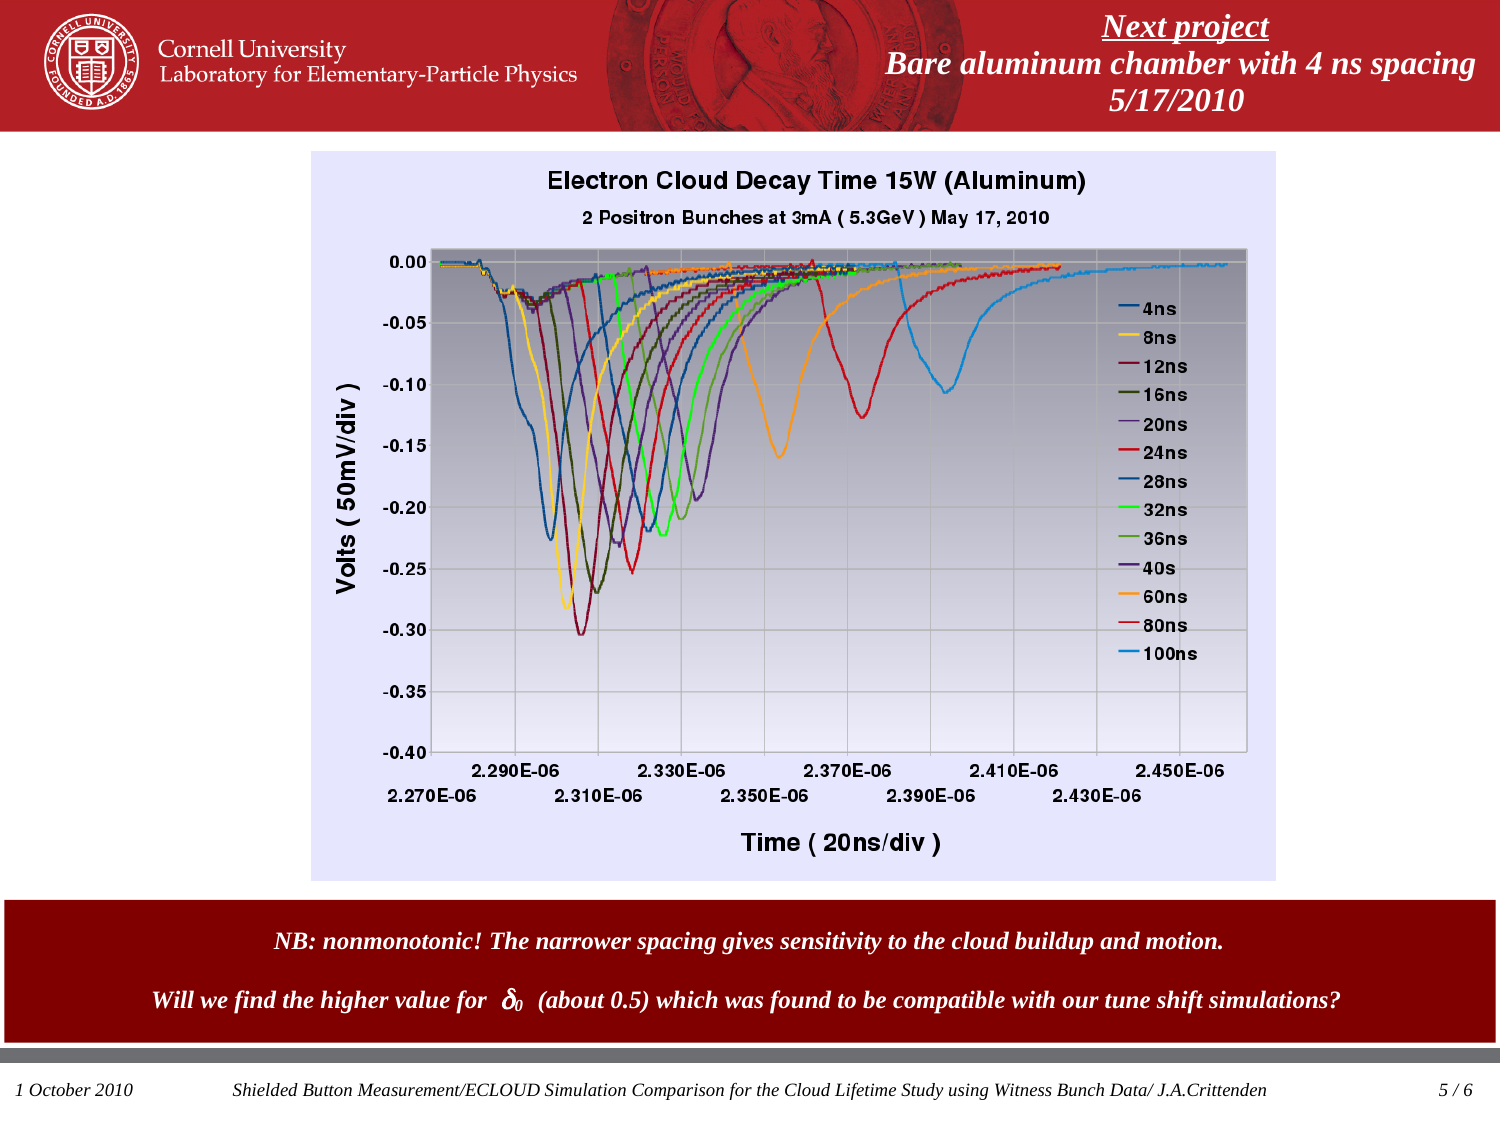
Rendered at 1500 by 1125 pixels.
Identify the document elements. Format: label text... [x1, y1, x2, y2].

picture [0, 0, 1500, 132]
text_box NB: nonmonotonic! The narrower spacing gives sensitivity to the cloud buildup and motion. Will we find the higher value for d0 (about 0.5) which was found to be compatible with our tune shift simulations? [4, 899, 1496, 1043]
picture [300, 149, 1276, 881]
text_box Next project Bare aluminum chamber with 4 ns spacing 5/17/2010 [862, 0, 1500, 113]
